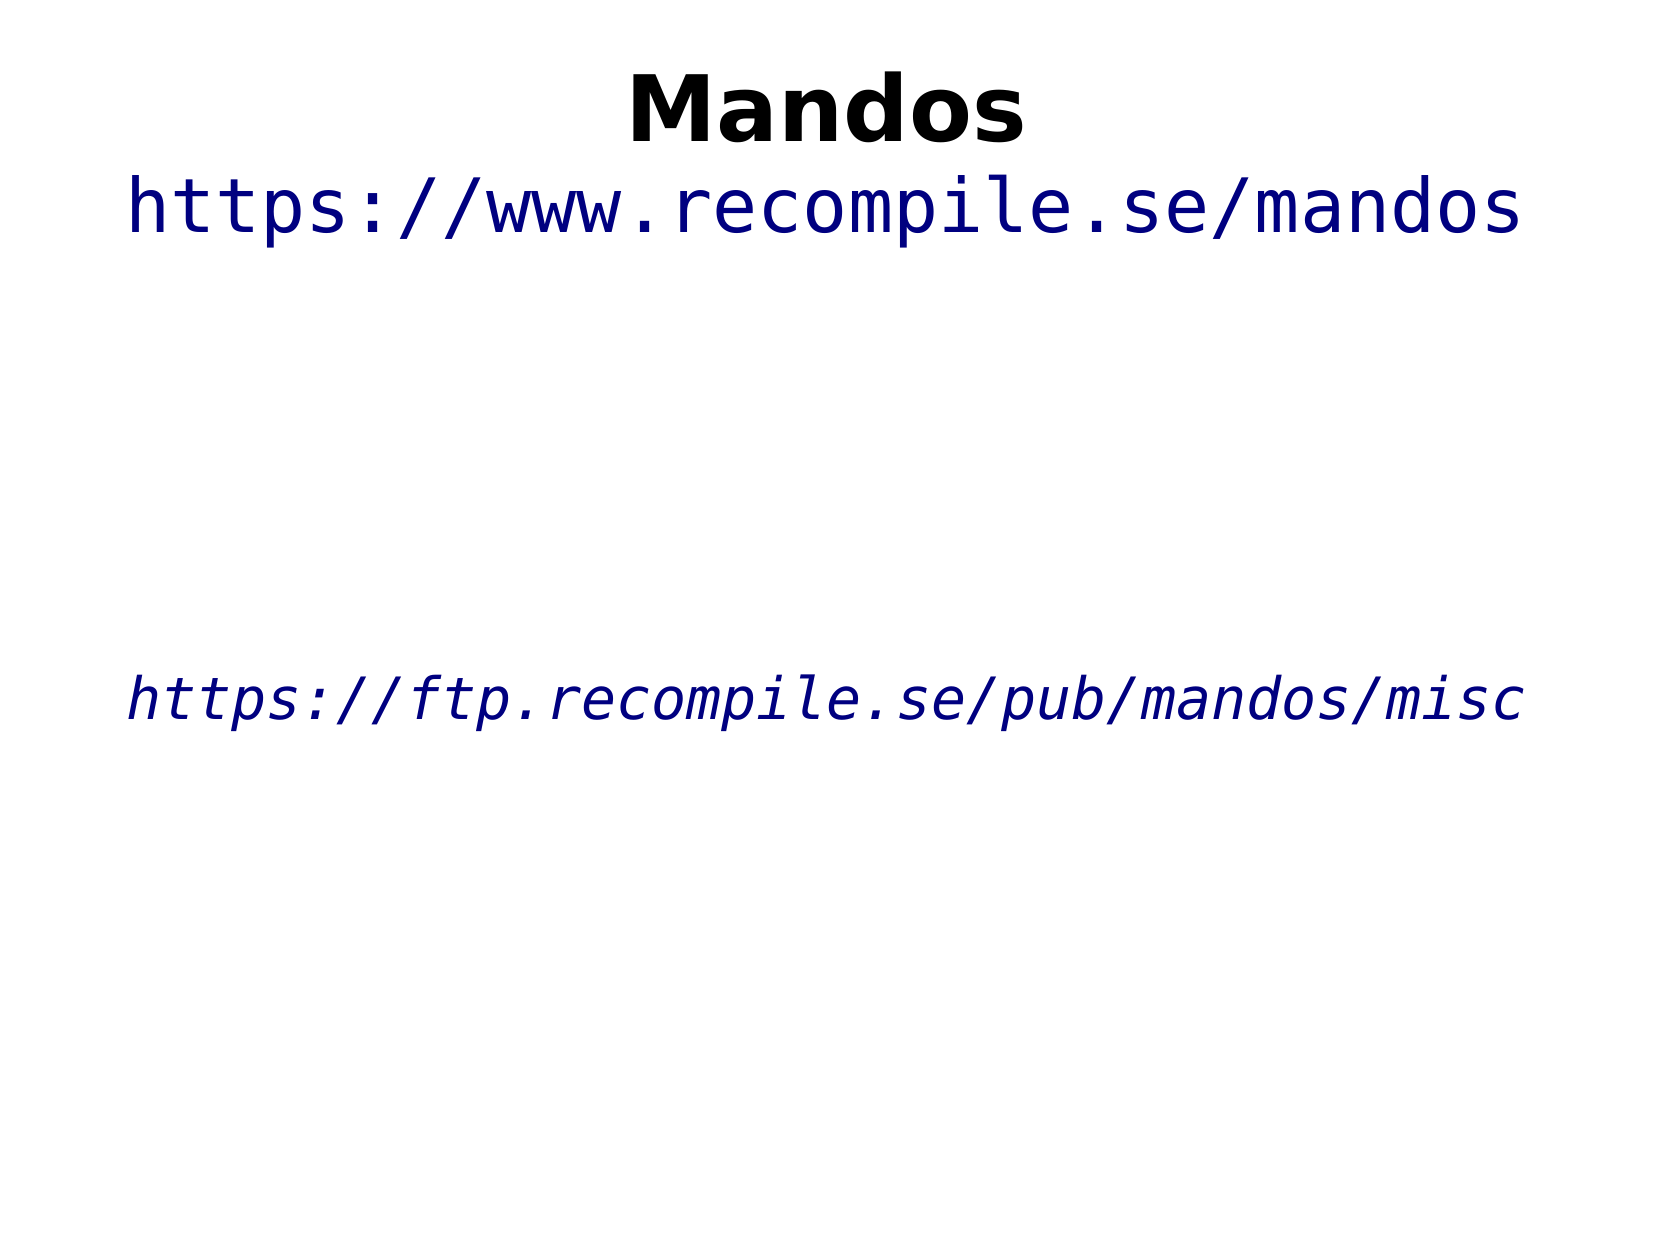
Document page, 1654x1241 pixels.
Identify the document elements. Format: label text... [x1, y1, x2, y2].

title Mandos https://www.recompile.se/mandos [82, 49, 1571, 257]
subtitle https://ftp.recompile.se/pub/mandos/misc [82, 297, 1571, 1102]
